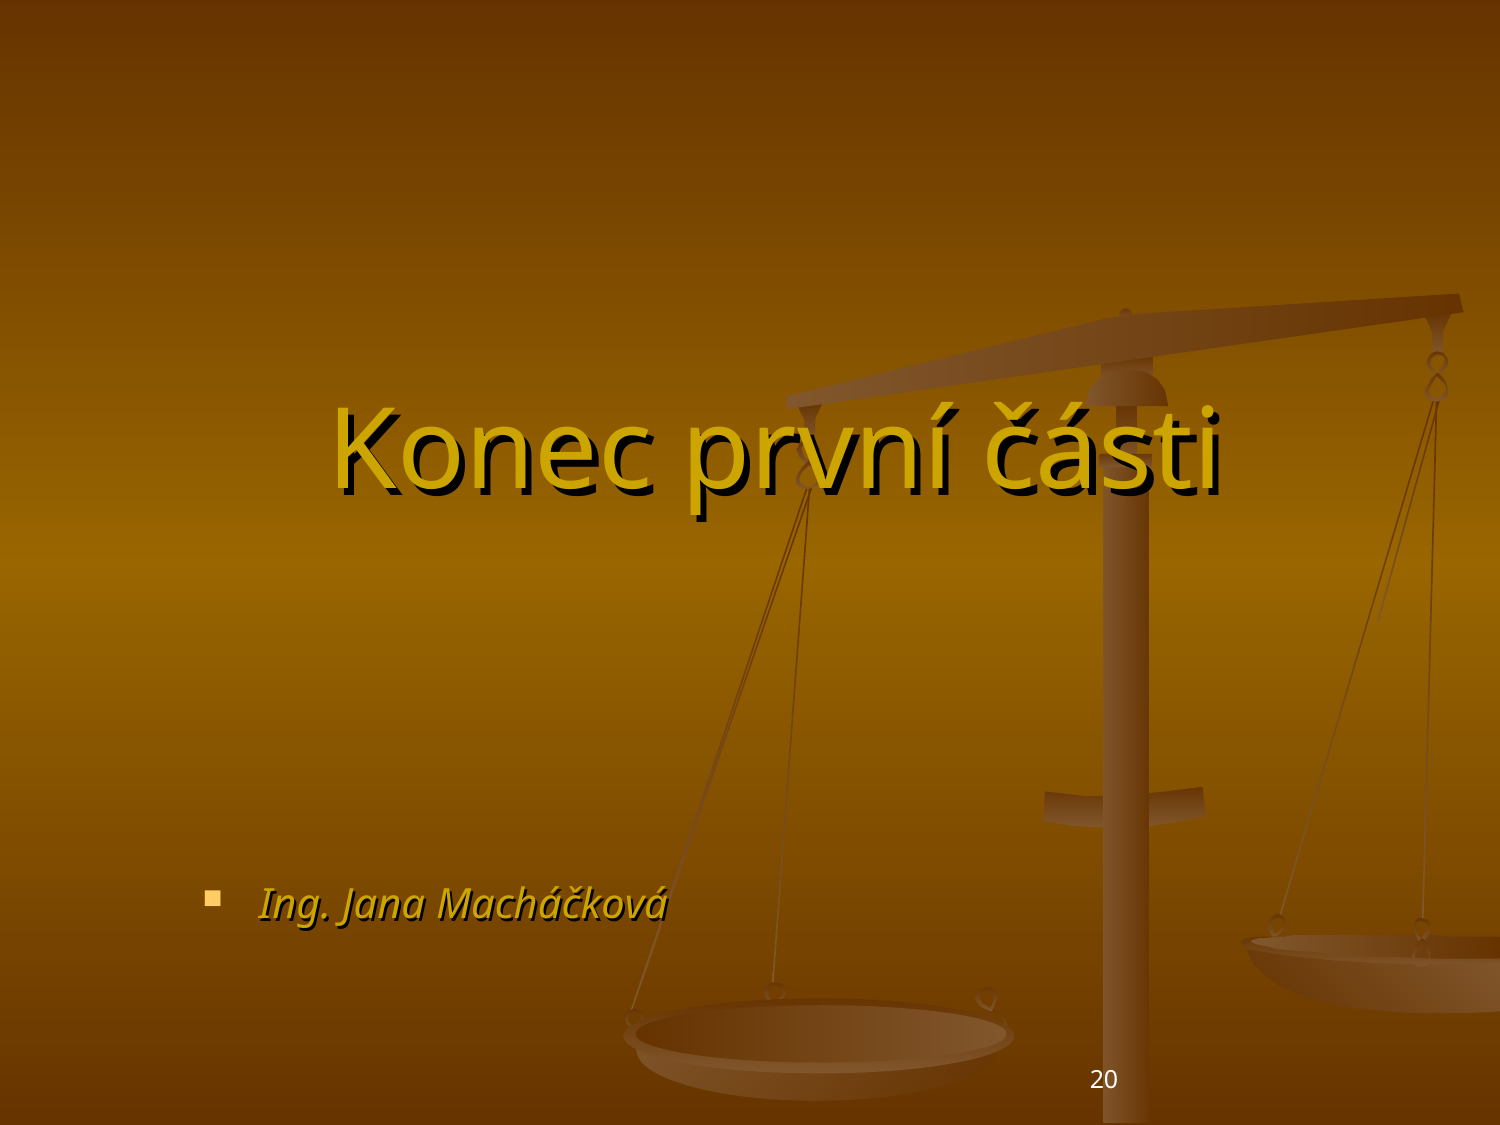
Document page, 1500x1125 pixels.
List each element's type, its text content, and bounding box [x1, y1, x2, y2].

list Ing. Jana Macháčková [75, 869, 1426, 1006]
text_box [1074, 1029, 1425, 1105]
title Konec první části [100, 349, 1451, 538]
